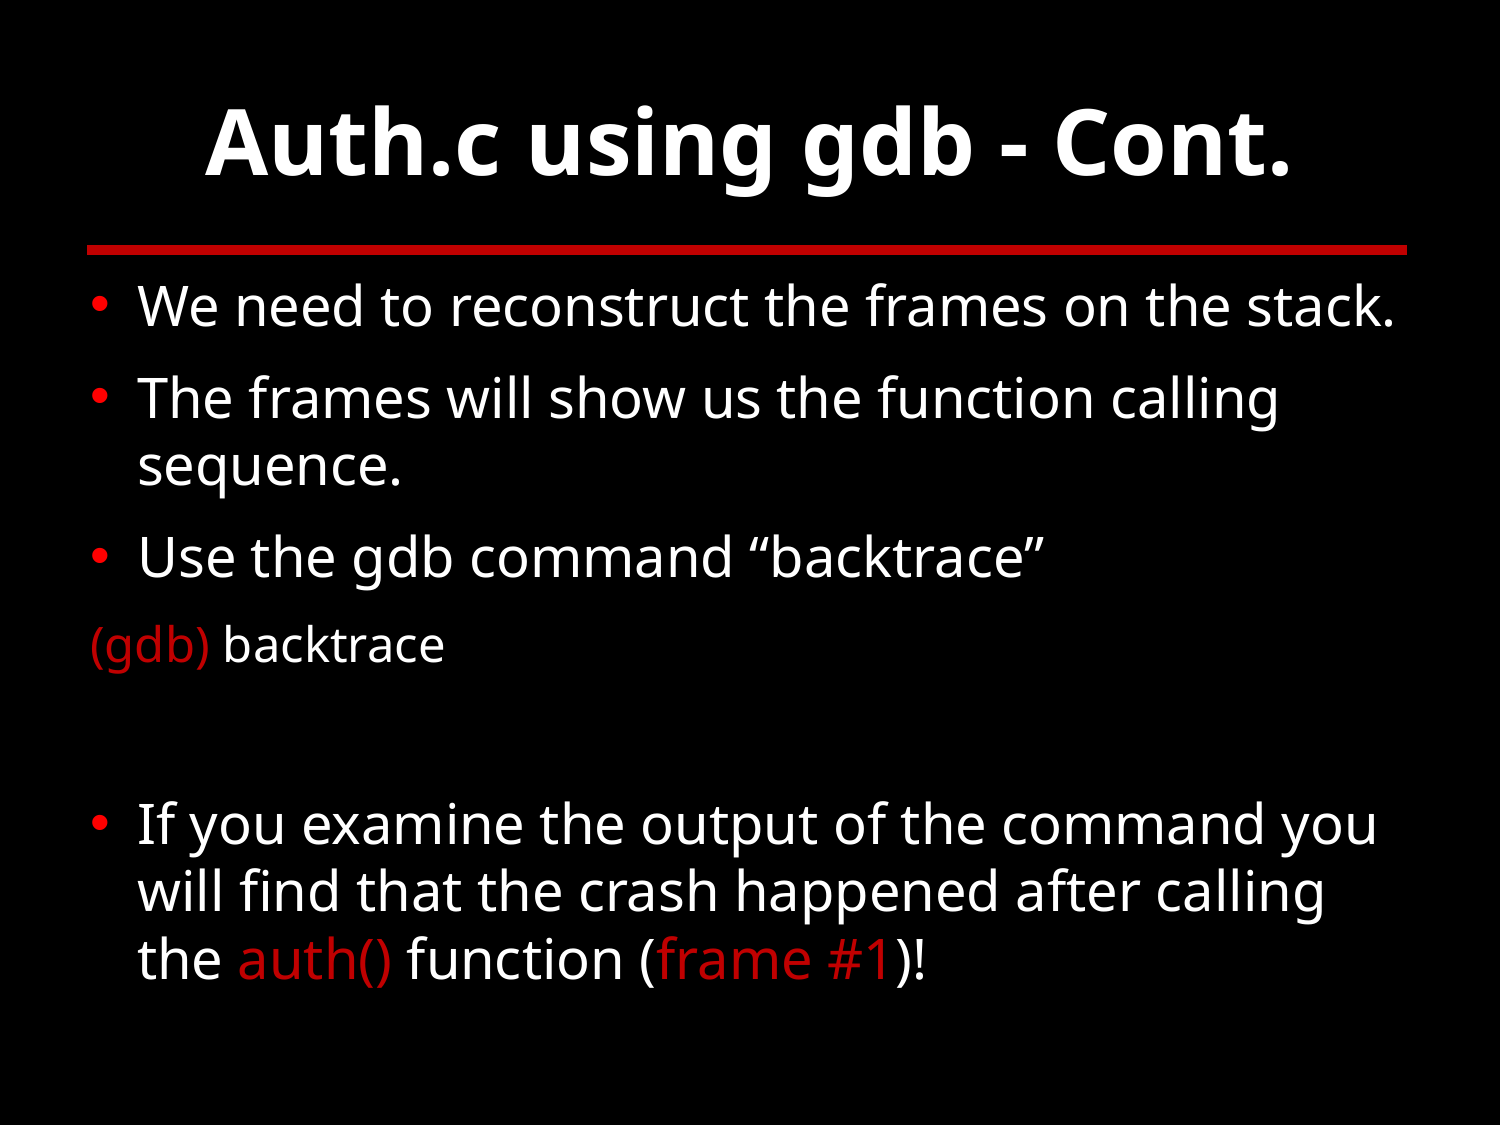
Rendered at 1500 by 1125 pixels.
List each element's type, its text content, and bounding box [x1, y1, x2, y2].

list We need to reconstruct the frames on the stack. The frames will show us the function calling sequence. Use the gdb command “backtrace” (gdb) backtrace If you examine the output of the command you will find that the crash happened after calling the auth() function (frame #1)! [75, 262, 1425, 1005]
title Auth.c using gdb - Cont. [75, 45, 1425, 233]
